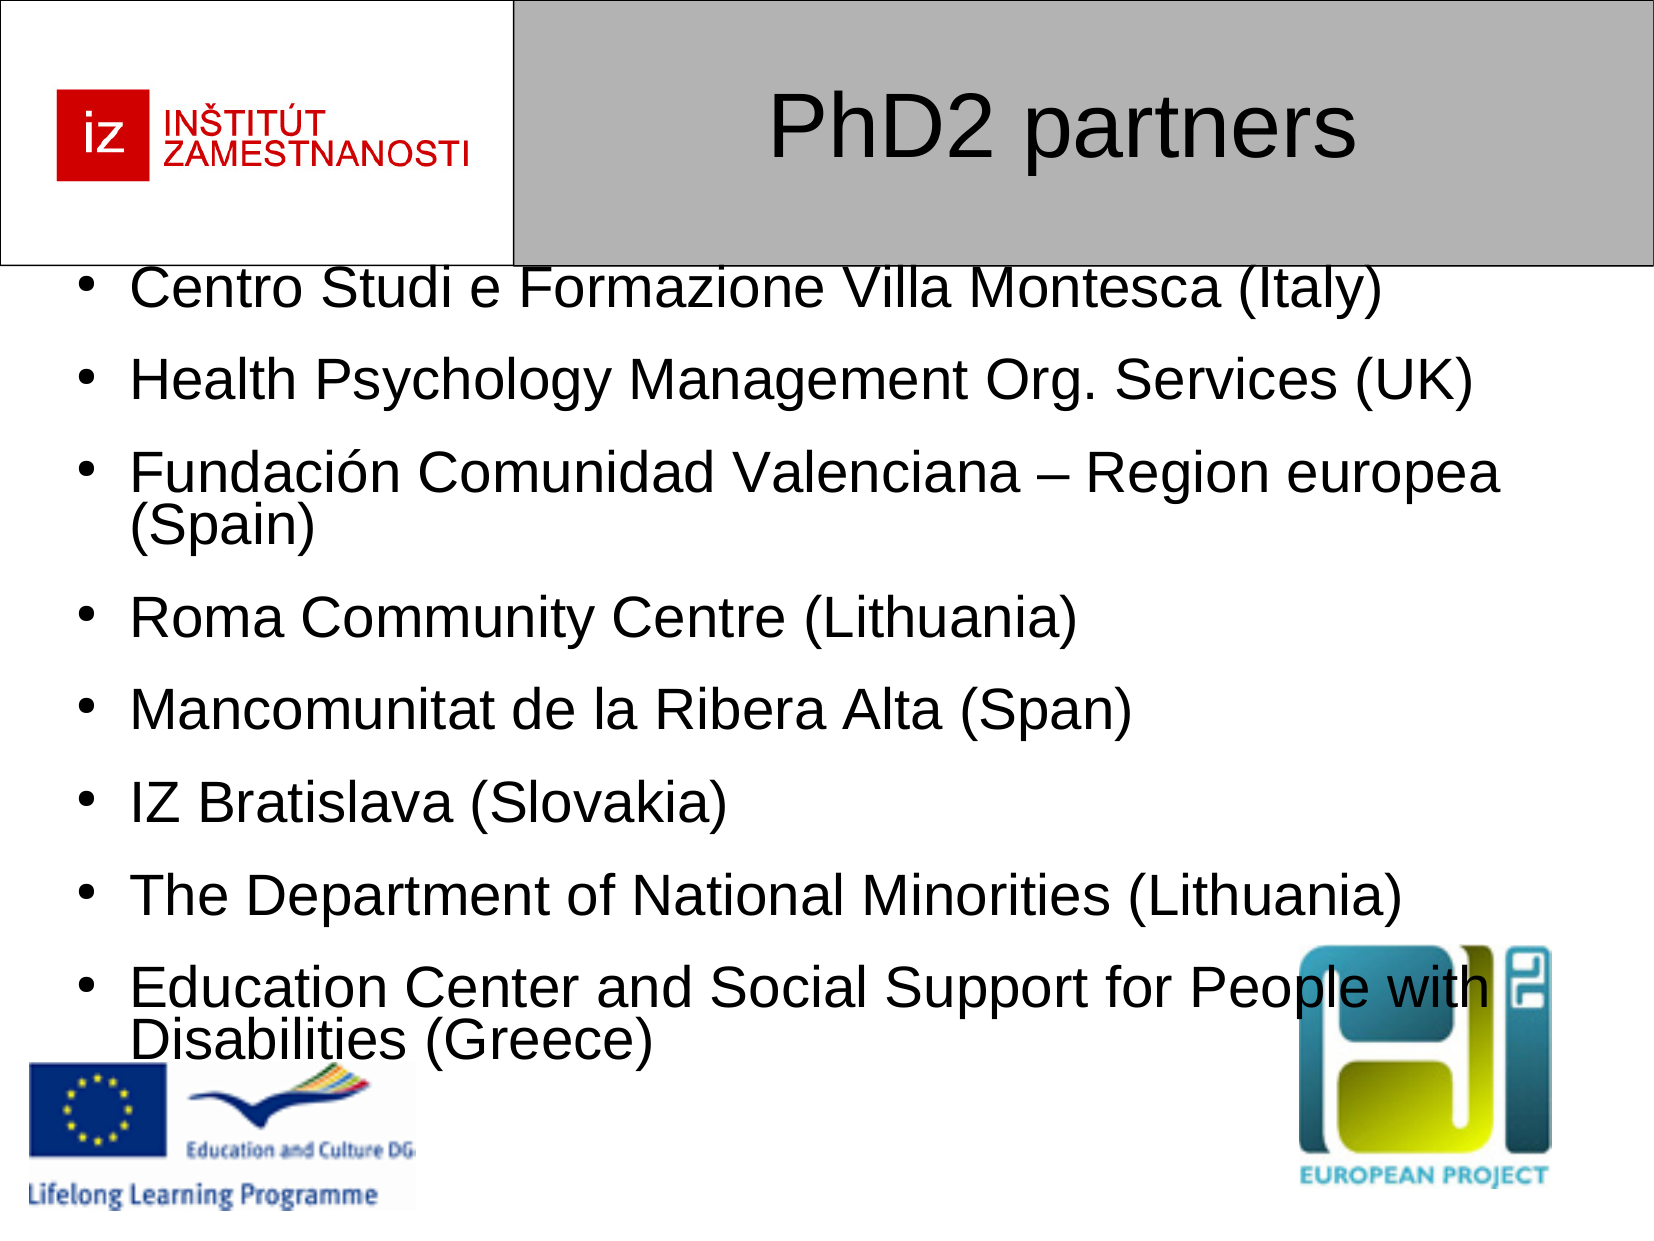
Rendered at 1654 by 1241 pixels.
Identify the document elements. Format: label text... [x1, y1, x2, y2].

picture [29, 1062, 416, 1211]
picture [5, 8, 512, 257]
title PhD2 partners [561, 37, 1565, 229]
picture [1299, 1084, 1552, 1189]
list Centro Studi e Formazione Villa Montesca (Italy) Health Psychology Management Org. Services (UK) Fundación Comunidad Valenciana – Region europea (Spain) Roma Community Centre (Lithuania) Mancomunitat de la Ribera Alta (Span) IZ Bratislava (Slovakia) The Department of National Minorities (Lithuania) Education Center and Social Support for People with Disabilities (Greece) [59, 265, 1595, 1084]
